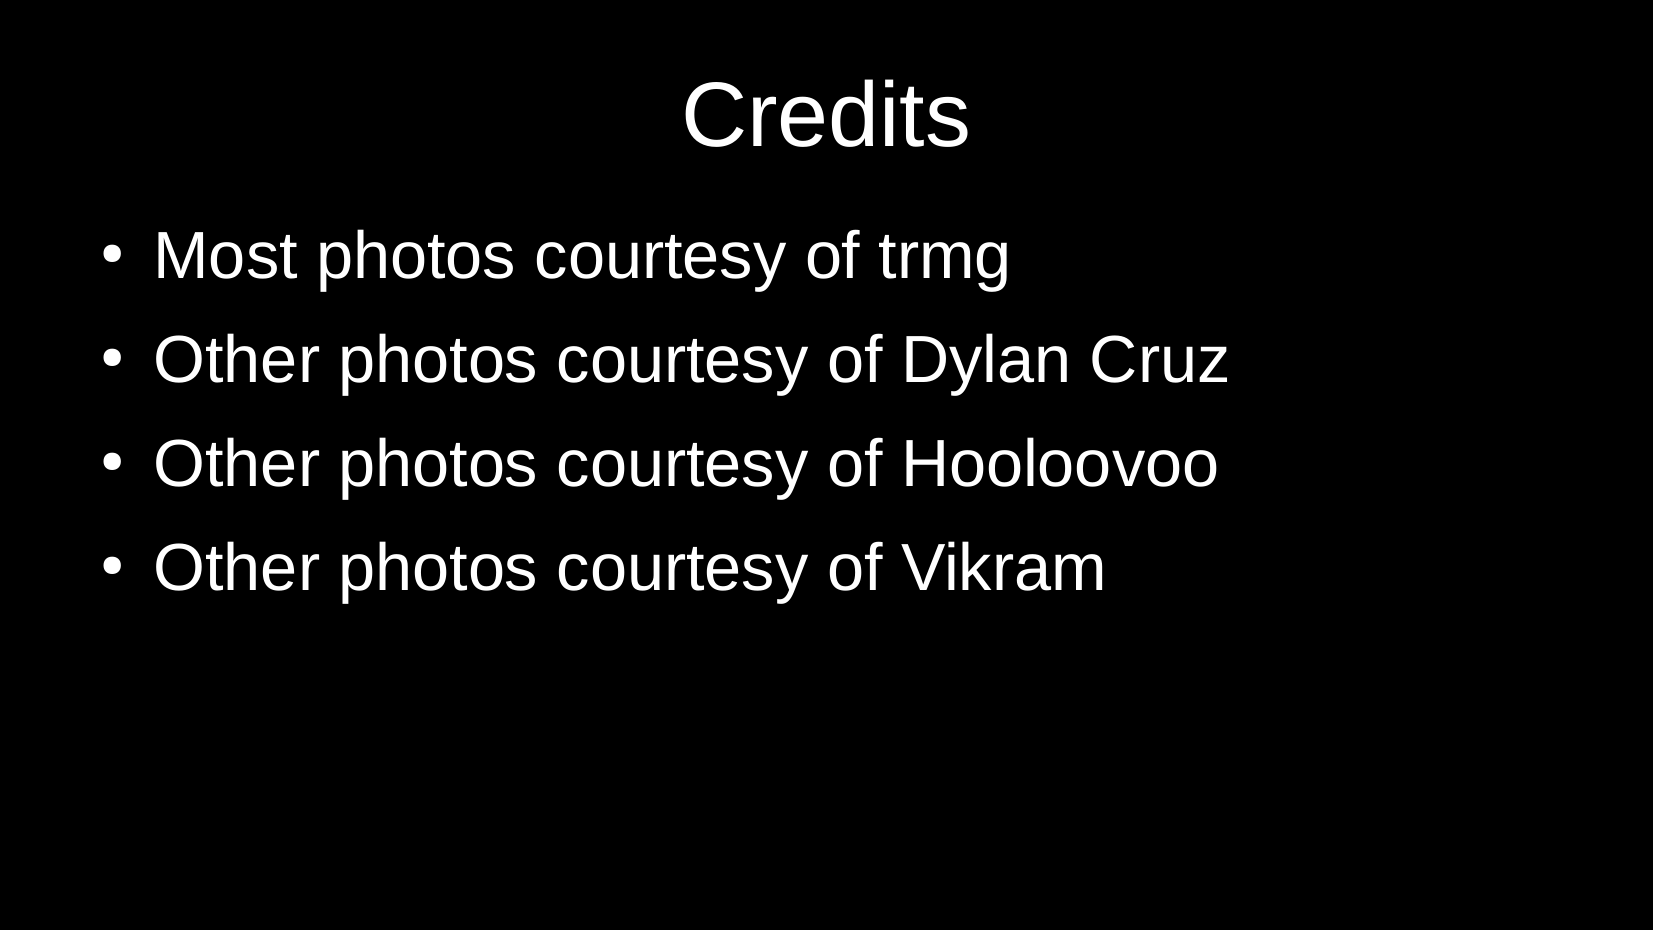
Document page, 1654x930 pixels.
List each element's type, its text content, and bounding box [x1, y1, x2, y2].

list Most photos courtesy of trmg Other photos courtesy of Dylan Cruz Other photos courtesy of Hooloovoo Other photos courtesy of Vikram [82, 217, 1571, 757]
title Credits [82, 37, 1571, 193]
